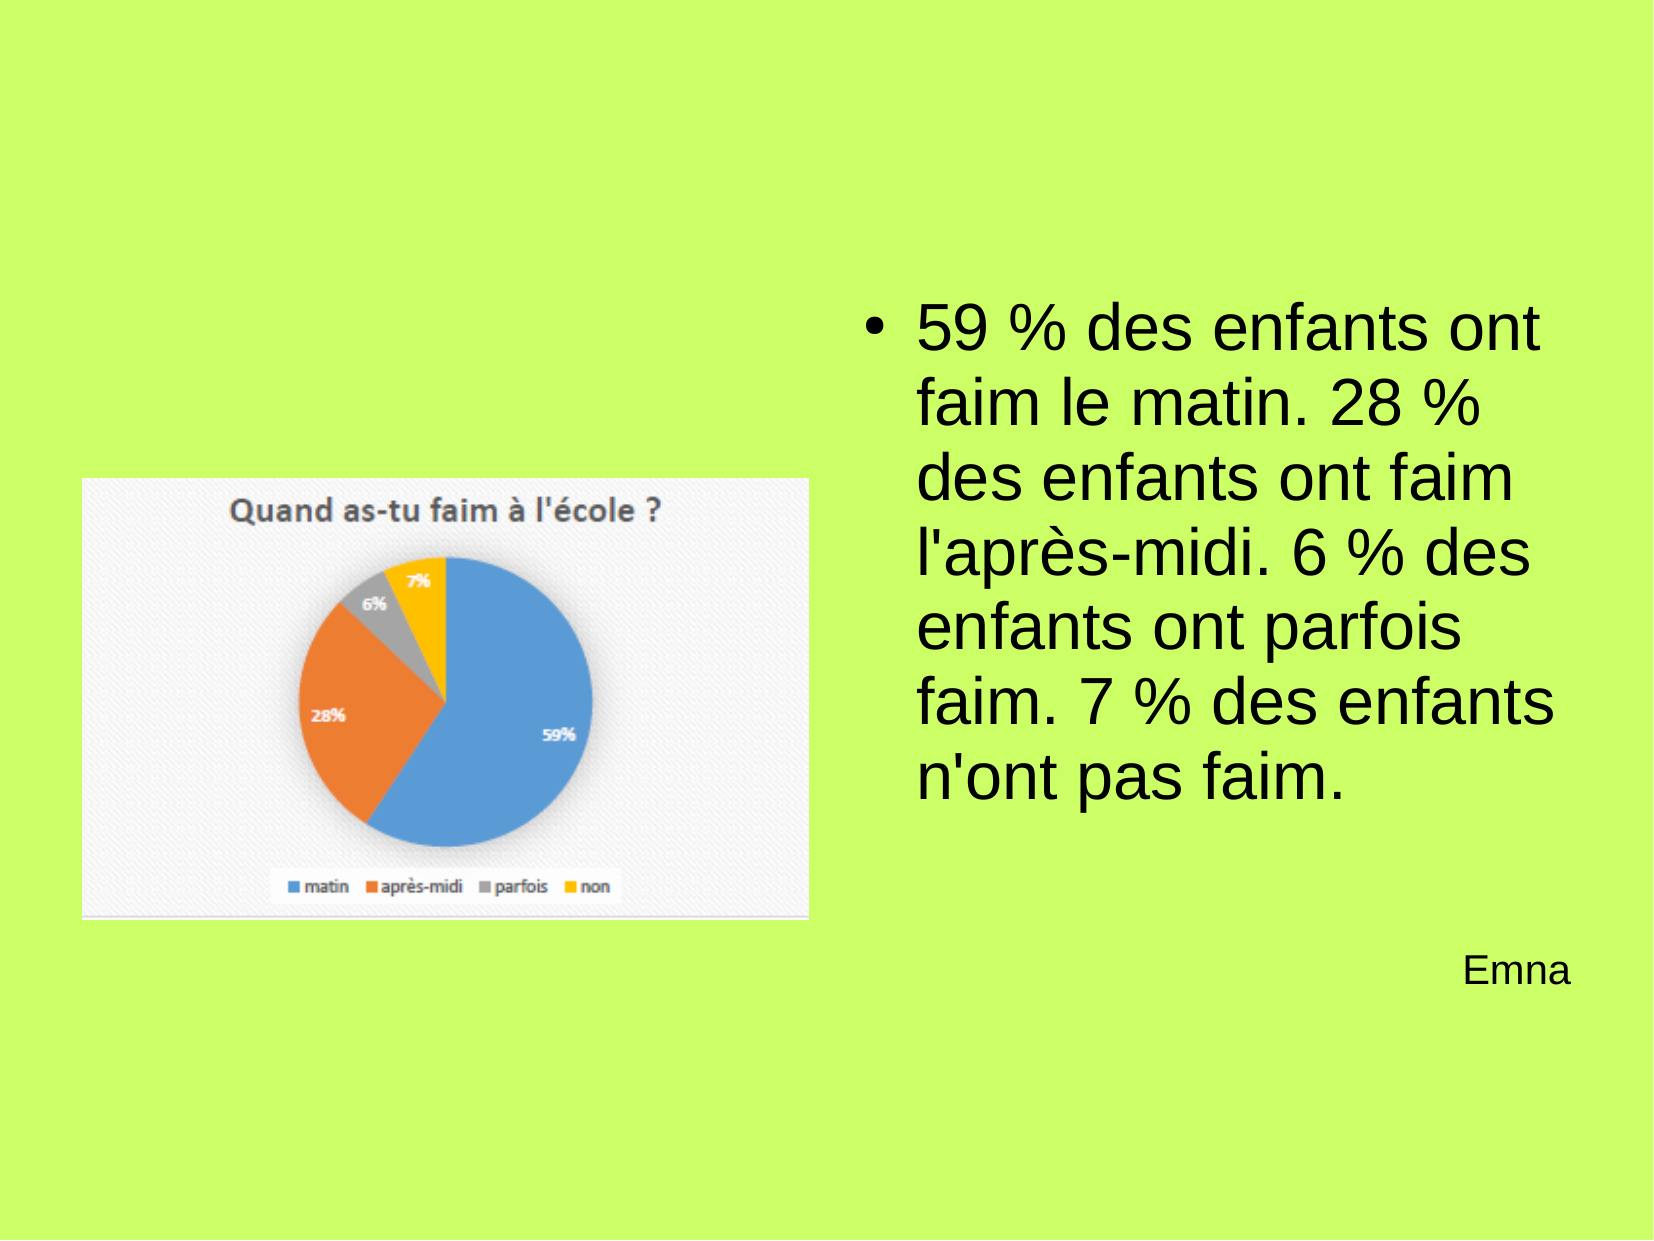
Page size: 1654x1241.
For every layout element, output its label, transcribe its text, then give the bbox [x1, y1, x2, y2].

picture [82, 478, 809, 921]
list 59 % des enfants ont faim le matin. 28 % des enfants ont faim l'après-midi. 6 % des enfants ont parfois faim. 7 % des enfants n'ont pas faim. Emna [845, 290, 1572, 1109]
